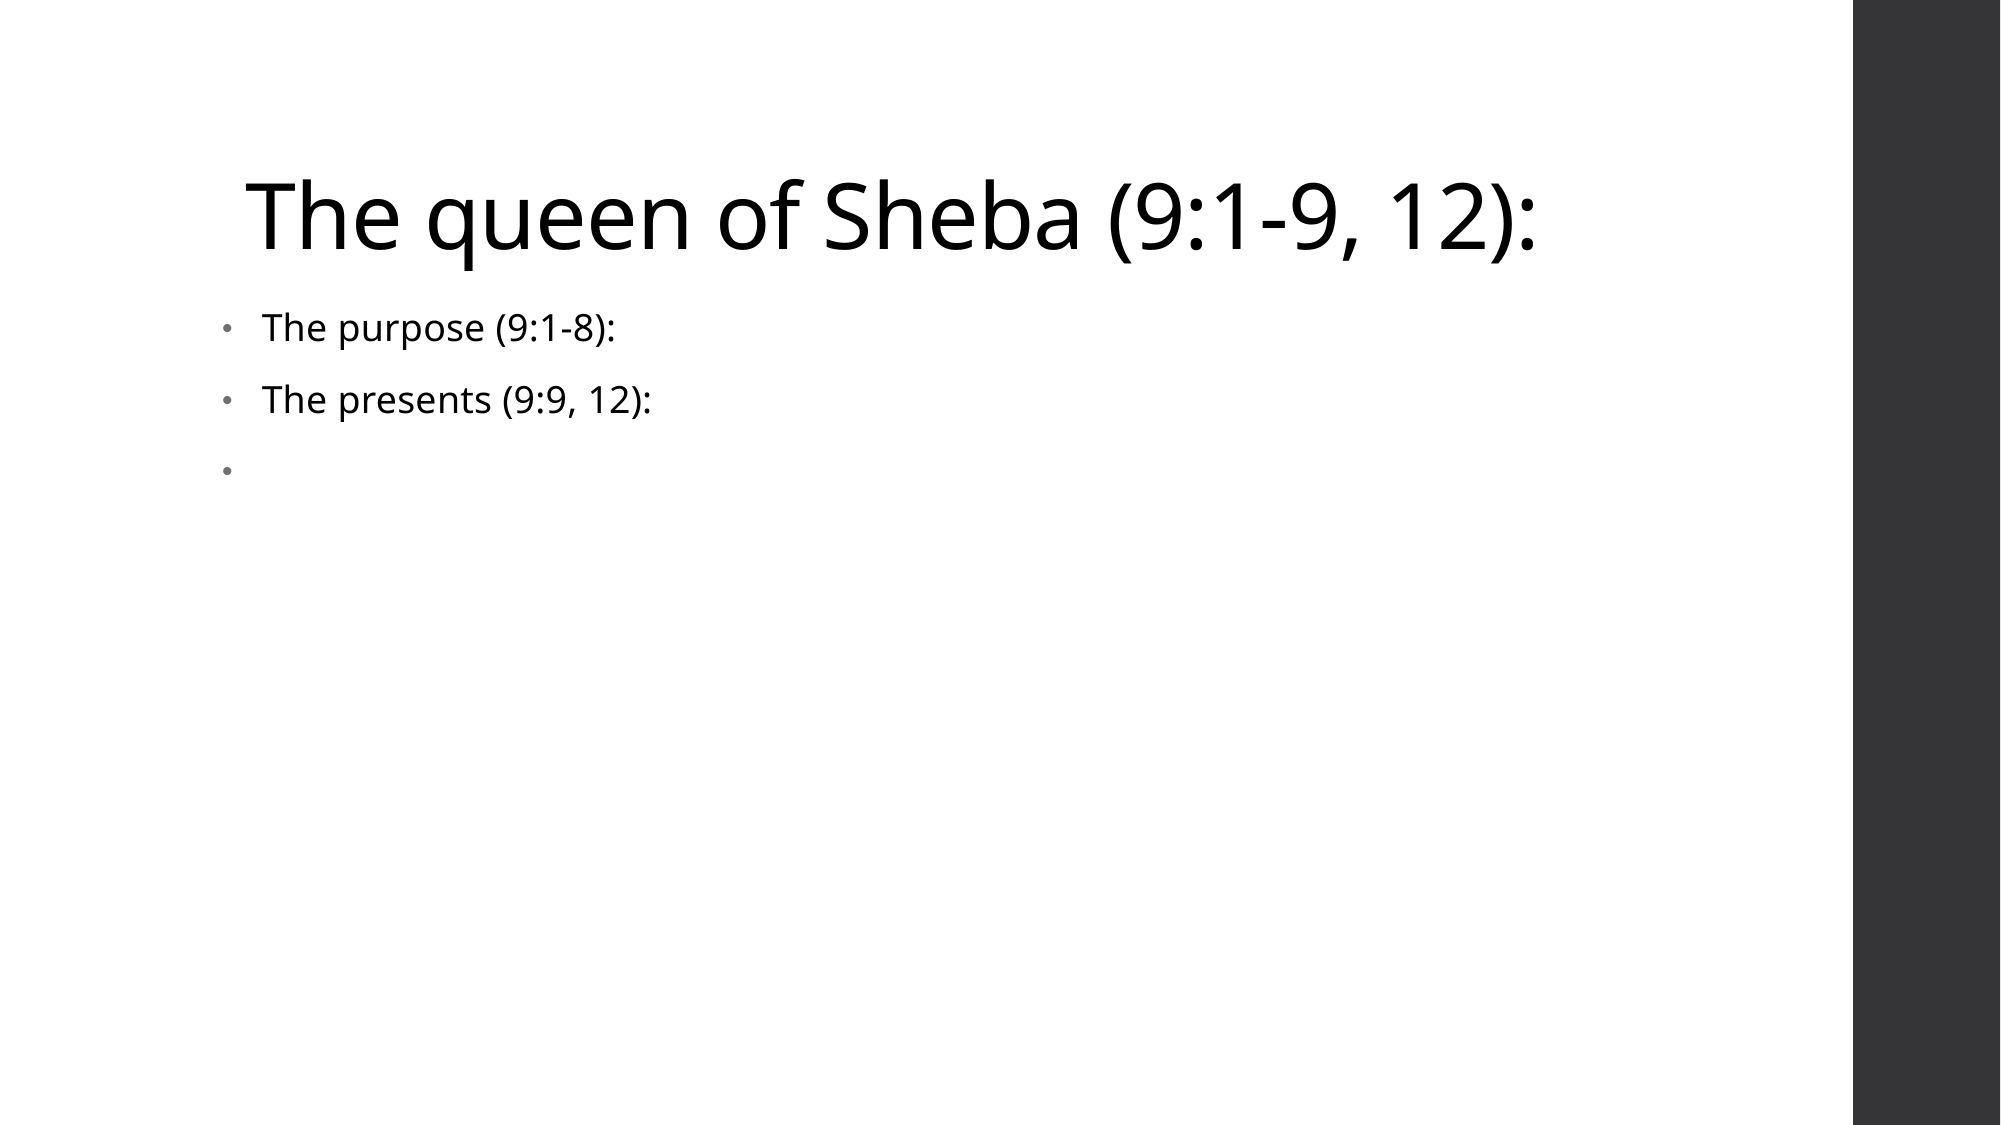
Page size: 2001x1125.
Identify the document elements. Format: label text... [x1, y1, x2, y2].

list The purpose (9:1-8): The presents (9:9, 12): [206, 299, 1617, 1014]
title The queen of Sheba (9:1-9, 12): [206, 60, 1797, 278]
